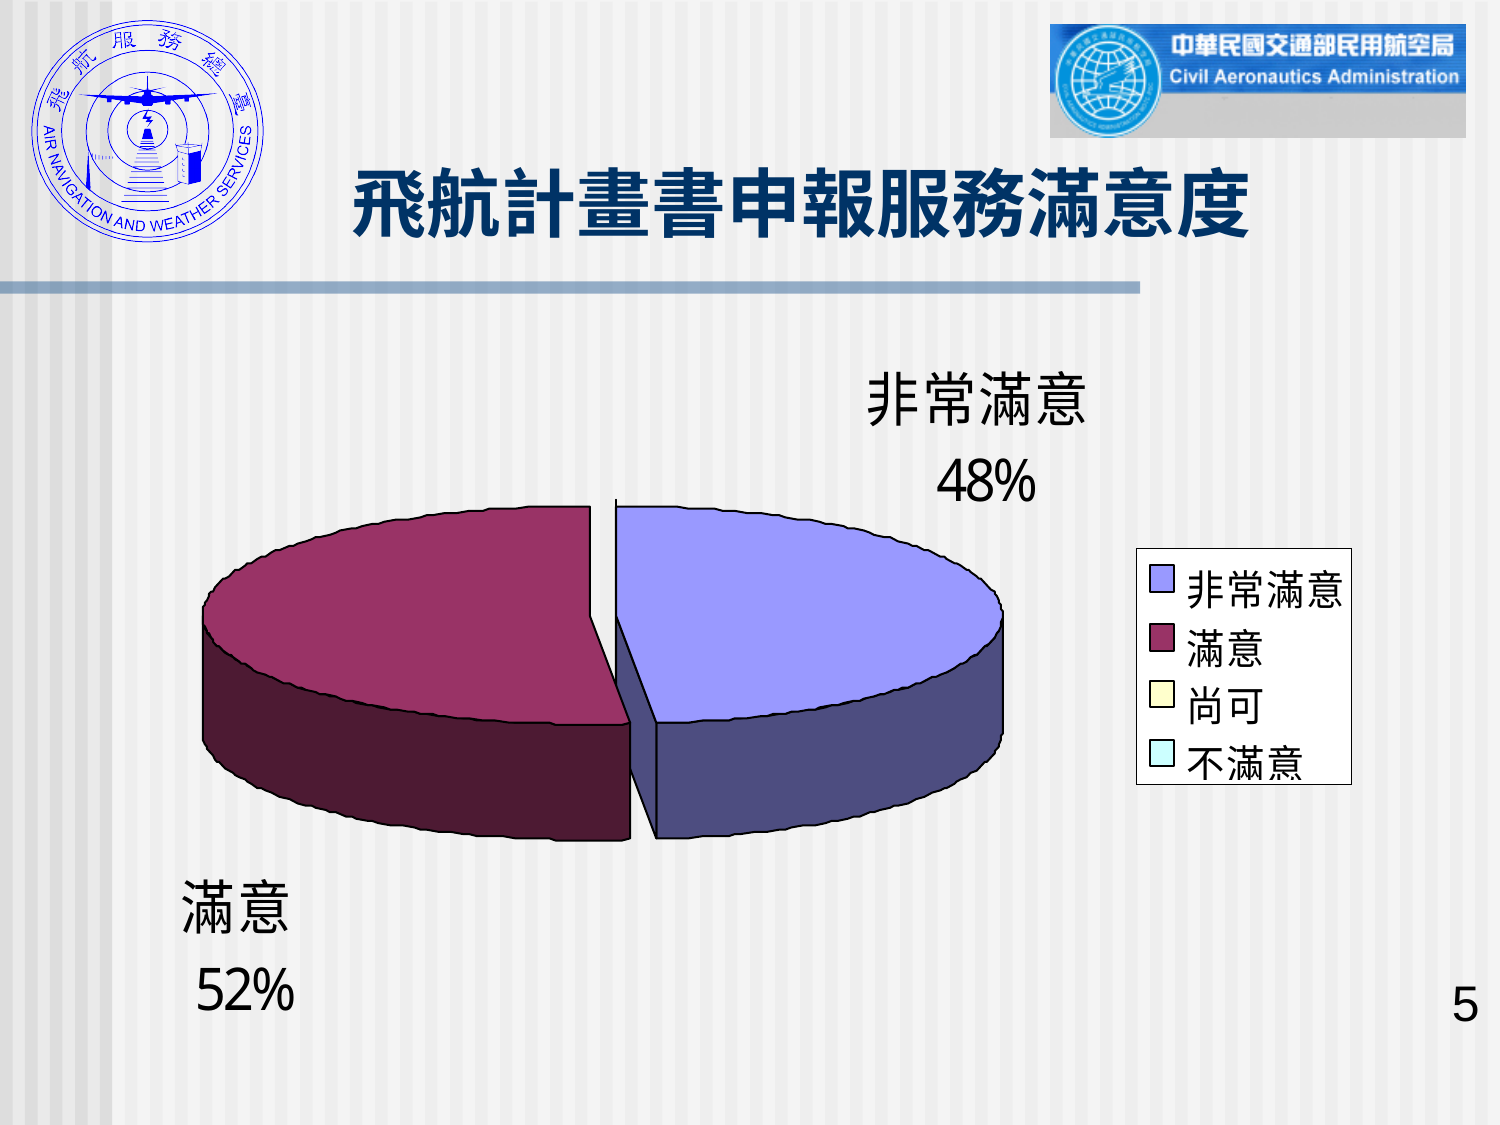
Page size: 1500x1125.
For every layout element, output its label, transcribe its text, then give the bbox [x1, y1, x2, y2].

title 飛航計畫書申報服務滿意度 [206, 148, 1500, 255]
chart [112, 314, 1388, 1035]
